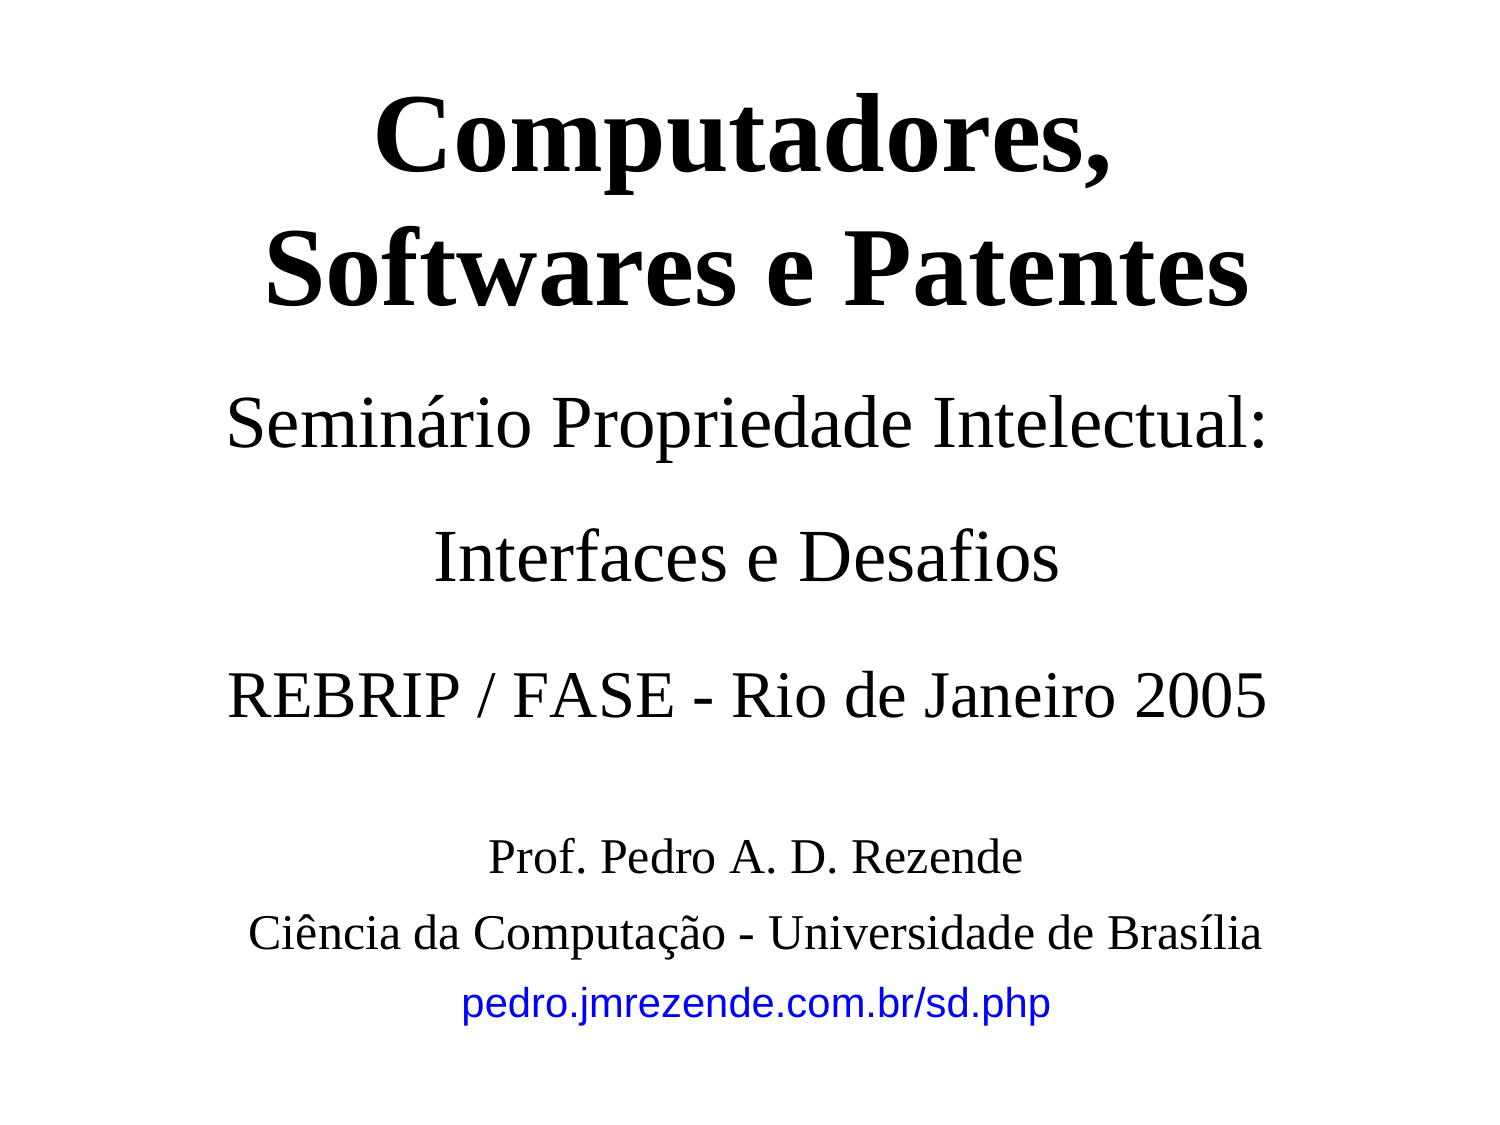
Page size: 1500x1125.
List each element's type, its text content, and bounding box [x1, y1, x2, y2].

text_box Prof. Pedro A. D. Rezende Ciência da Computação - Universidade de Brasília pedro.jmrezende.com.br/sd.php [86, 812, 1351, 1040]
title Computadores, Softwares e Patentes Seminário Propriedade Intelectual: Interfaces e Desafios REBRIP / FASE - Rio de Janeiro 2005 [55, 50, 1459, 740]
